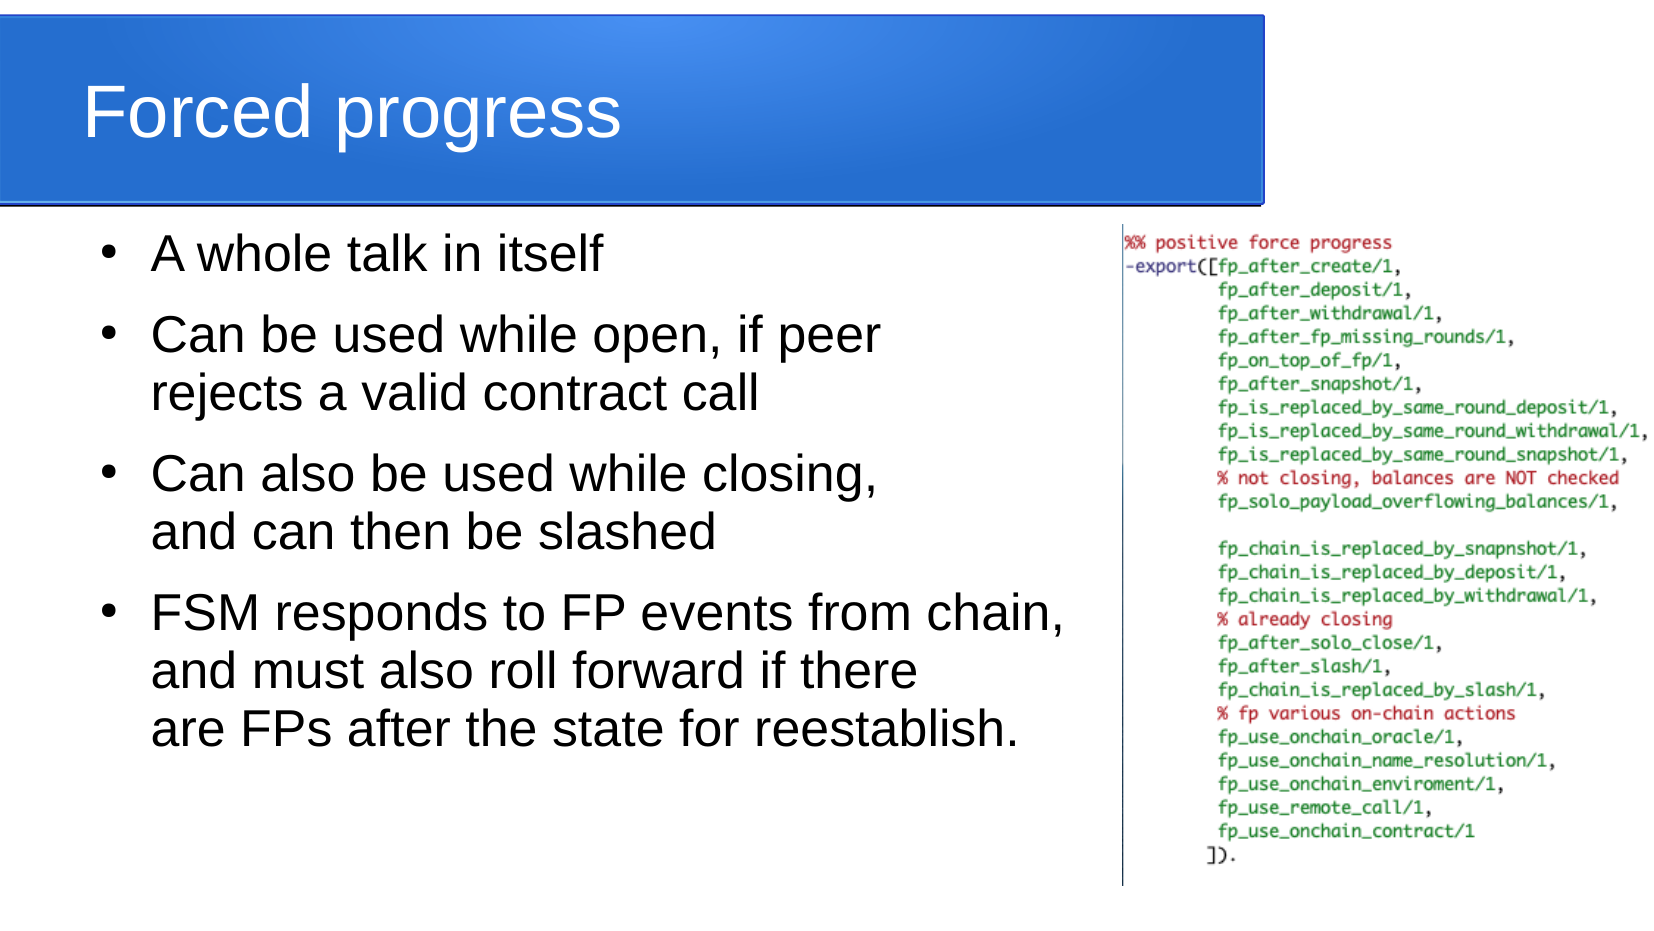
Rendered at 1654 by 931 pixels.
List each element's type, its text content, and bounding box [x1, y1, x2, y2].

list A whole talk in itself Can be used while open, if peer rejects a valid contract call Can also be used while closing, and can then be slashed FSM responds to FP events from chain, and must also roll forward if there are FPs after the state for reestablish. [82, 224, 1122, 764]
title Forced progress [82, 35, 1235, 189]
picture [1122, 224, 1654, 886]
